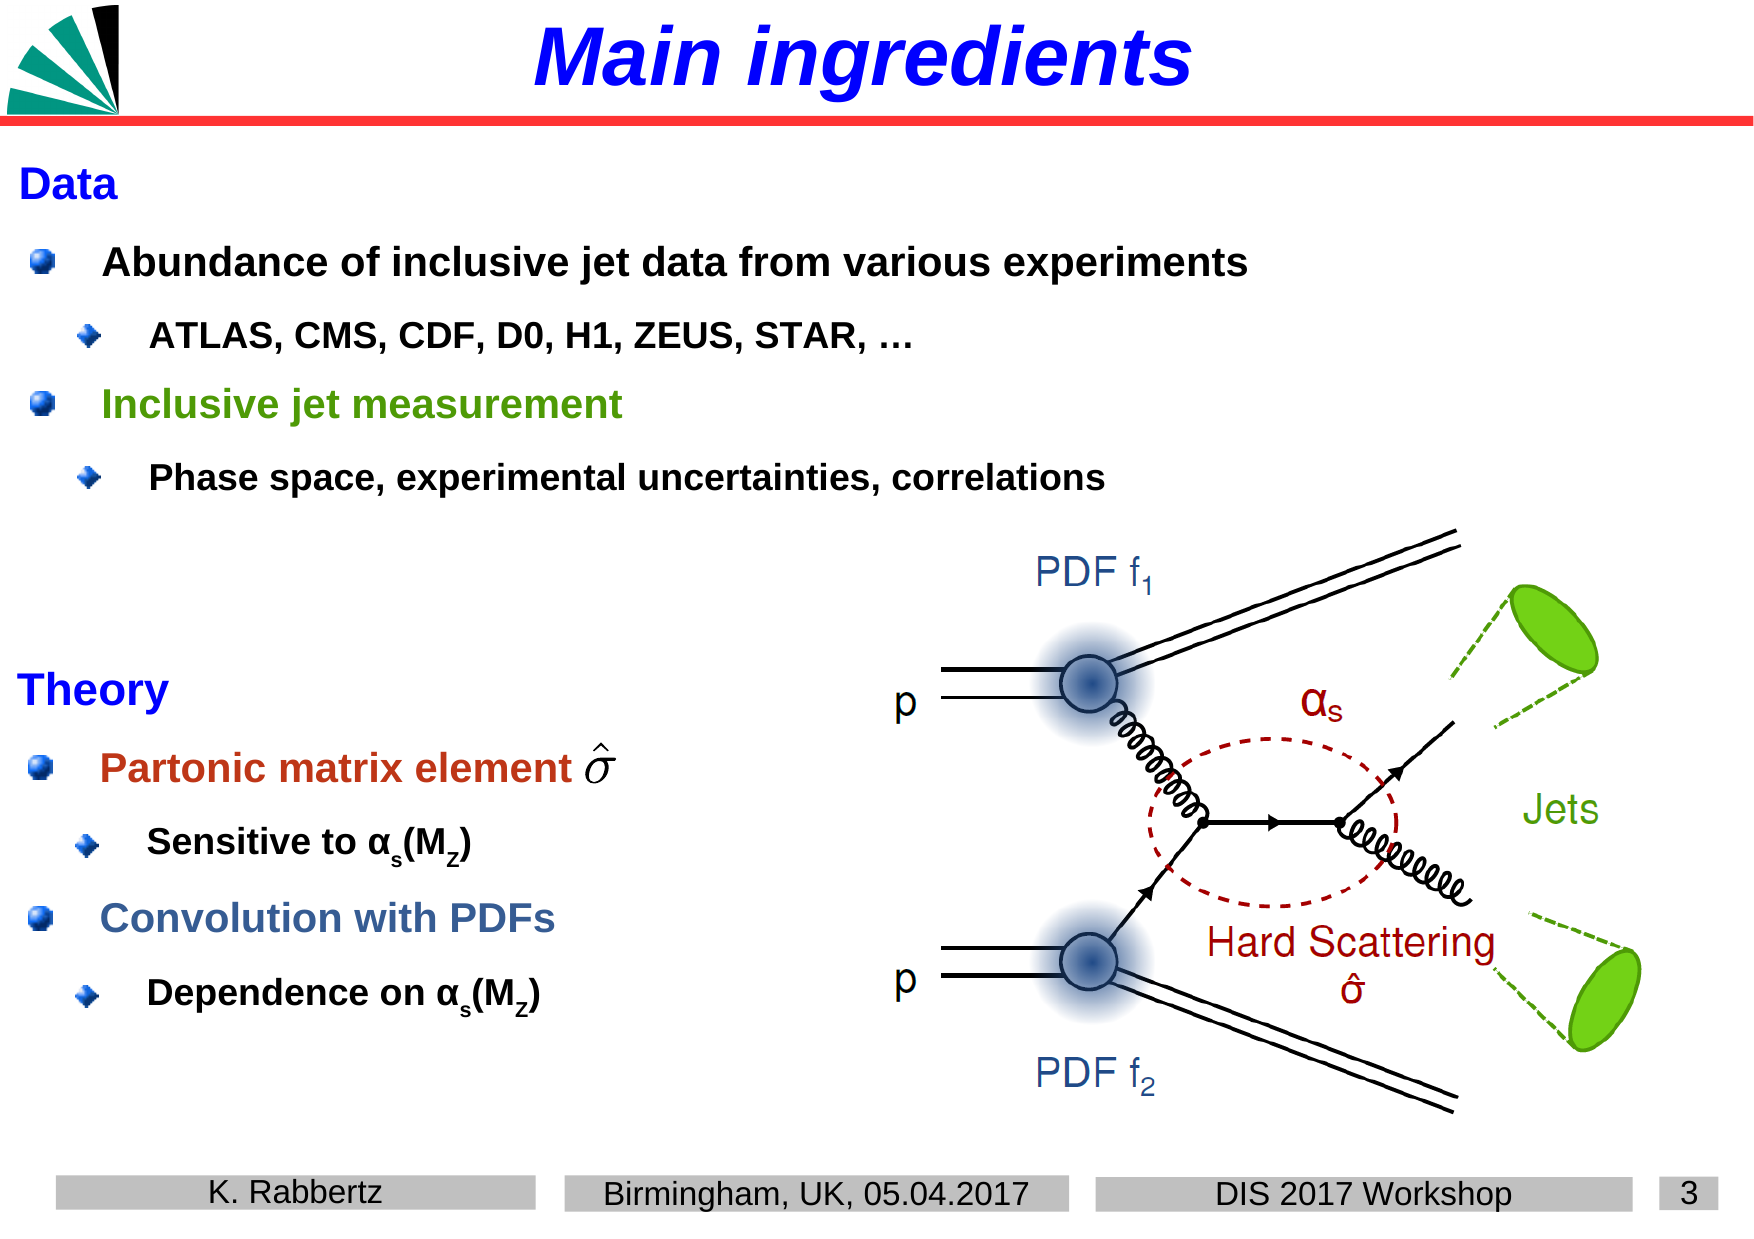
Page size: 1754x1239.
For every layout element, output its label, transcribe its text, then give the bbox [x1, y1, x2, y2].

picture [867, 508, 1653, 1137]
list Data Abundance of inclusive jet data from various experiments ATLAS, CMS, CDF, D0, H1, ZEUS, STAR, … Inclusive jet measurement Phase space, experimental uncertainties, correlations [18, 158, 1327, 533]
picture [7, 5, 119, 116]
text_box [583, 742, 619, 784]
list Theory Partonic matrix element Sensitive to αs(MZ) Convolution with PDFs Dependence on αs(MZ) [16, 663, 890, 1039]
title Main ingredients [123, 0, 1606, 114]
